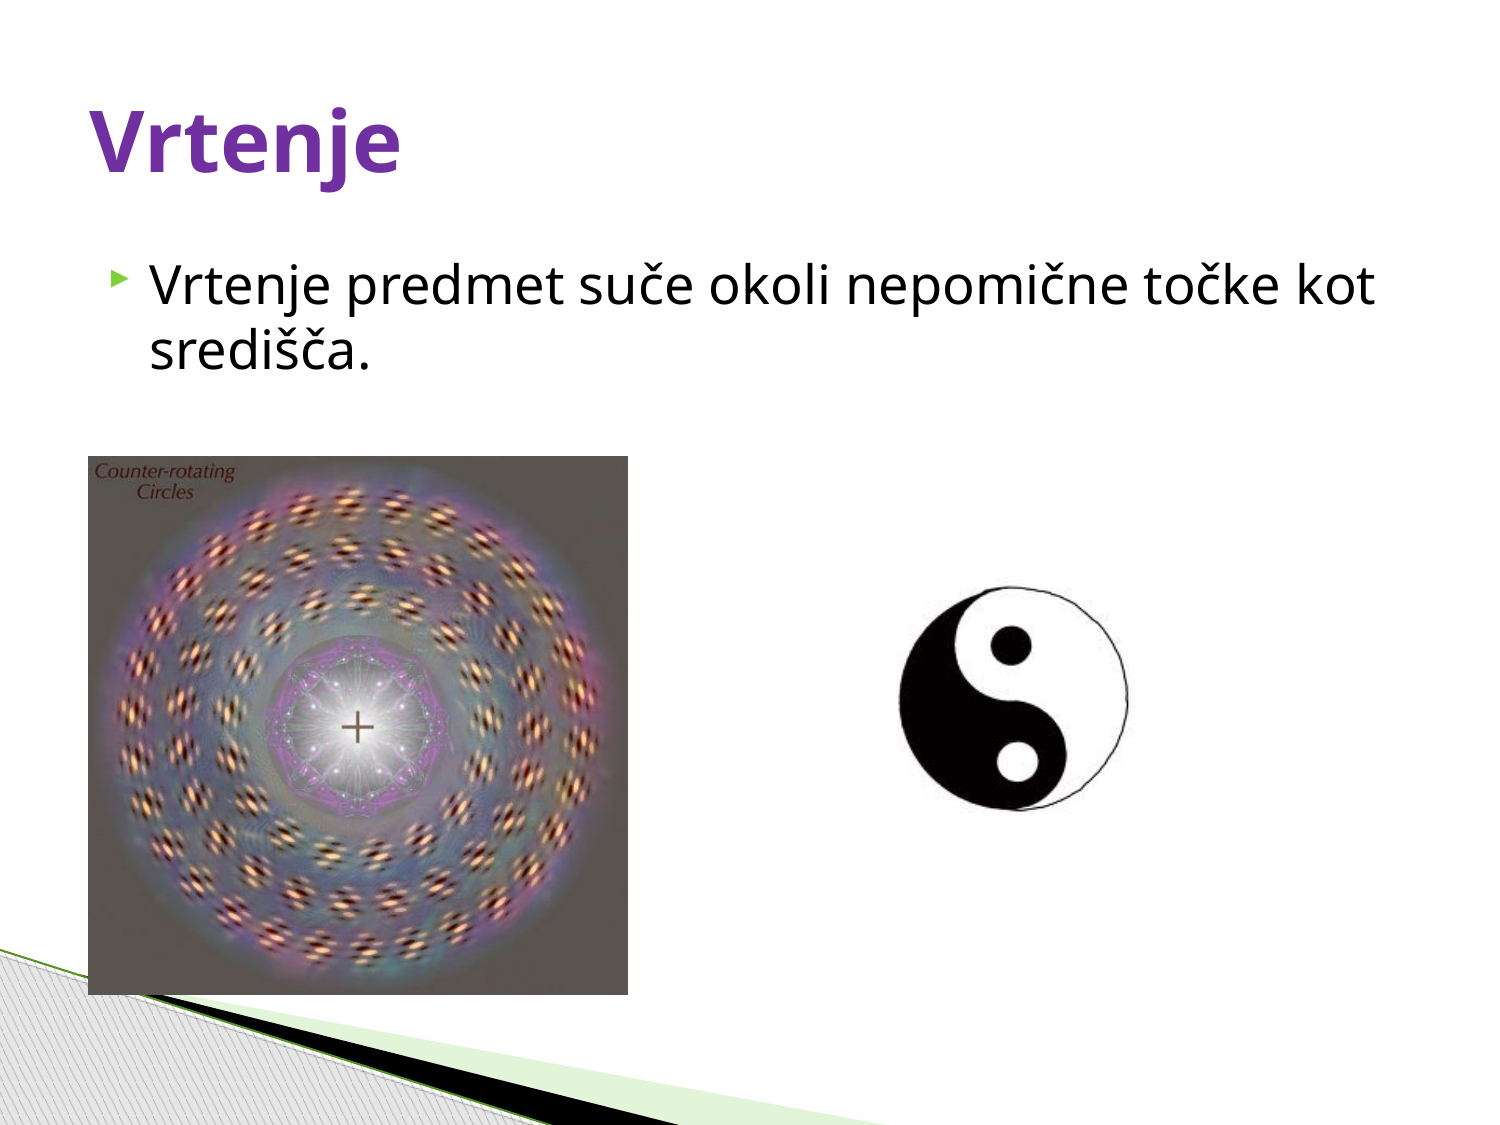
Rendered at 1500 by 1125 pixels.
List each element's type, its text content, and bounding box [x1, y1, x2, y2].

list Vrtenje predmet suče okoli nepomične točke kot središča. [75, 242, 1425, 986]
title Vrtenje [75, 45, 1425, 233]
picture [88, 456, 628, 996]
picture [797, 550, 1202, 854]
